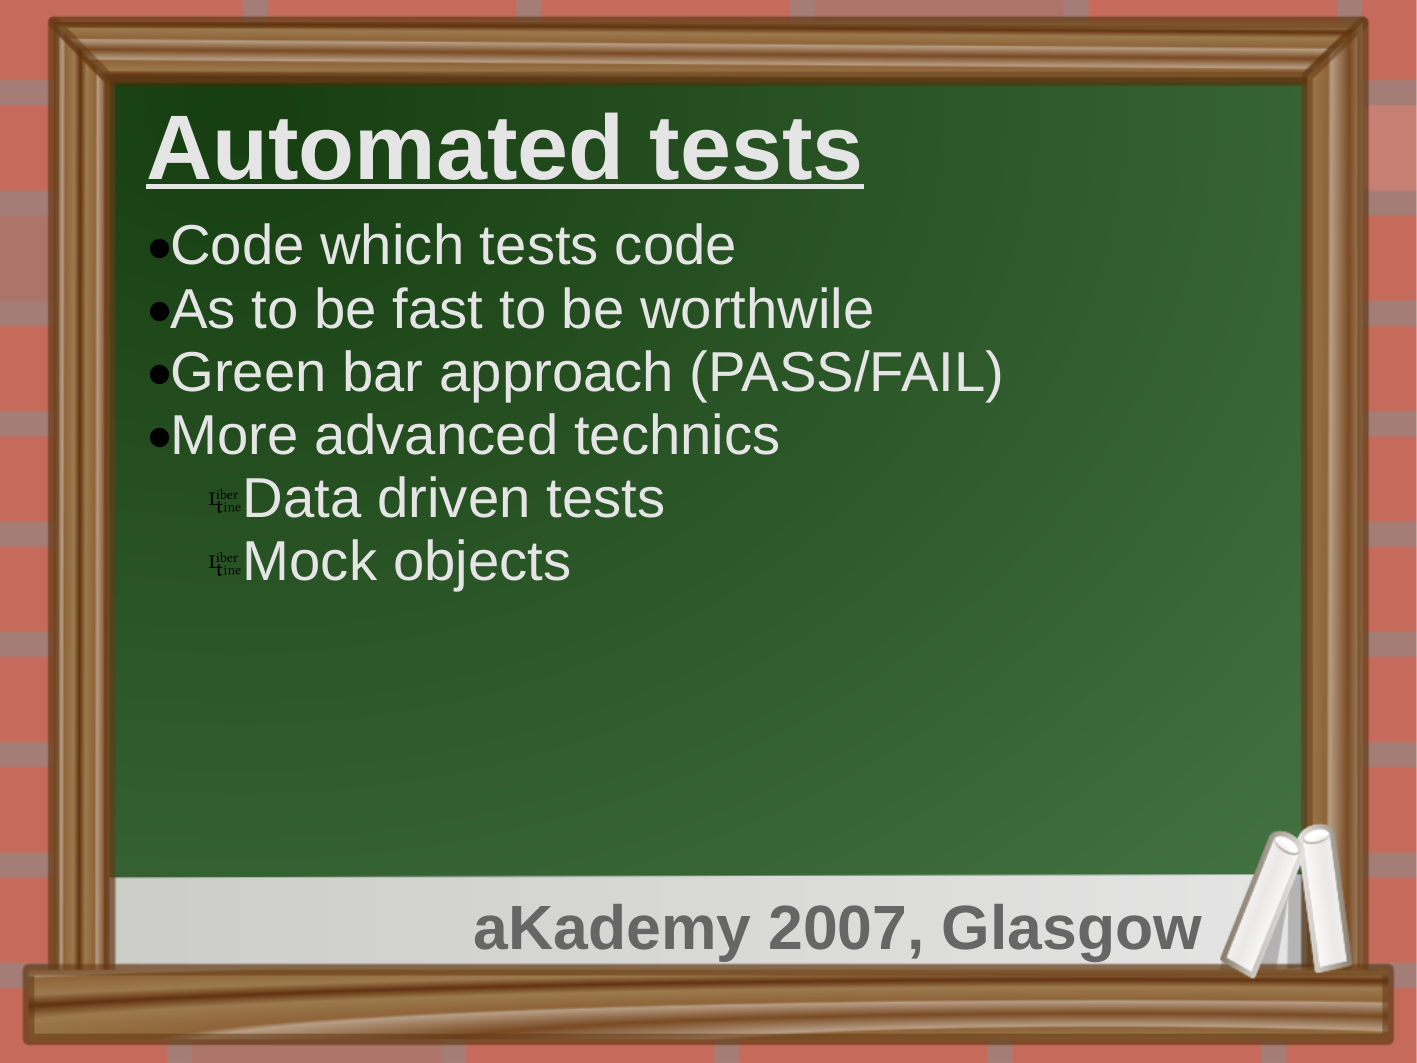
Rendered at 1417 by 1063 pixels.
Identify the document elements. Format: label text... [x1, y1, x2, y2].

text_box Automated tests [131, 88, 1313, 207]
picture [0, 0, 1417, 1063]
text_box Code which tests code As to be fast to be worthwile Green bar approach (PASS/FAIL) More advanced technics Data driven tests Mock objects [133, 206, 1287, 863]
